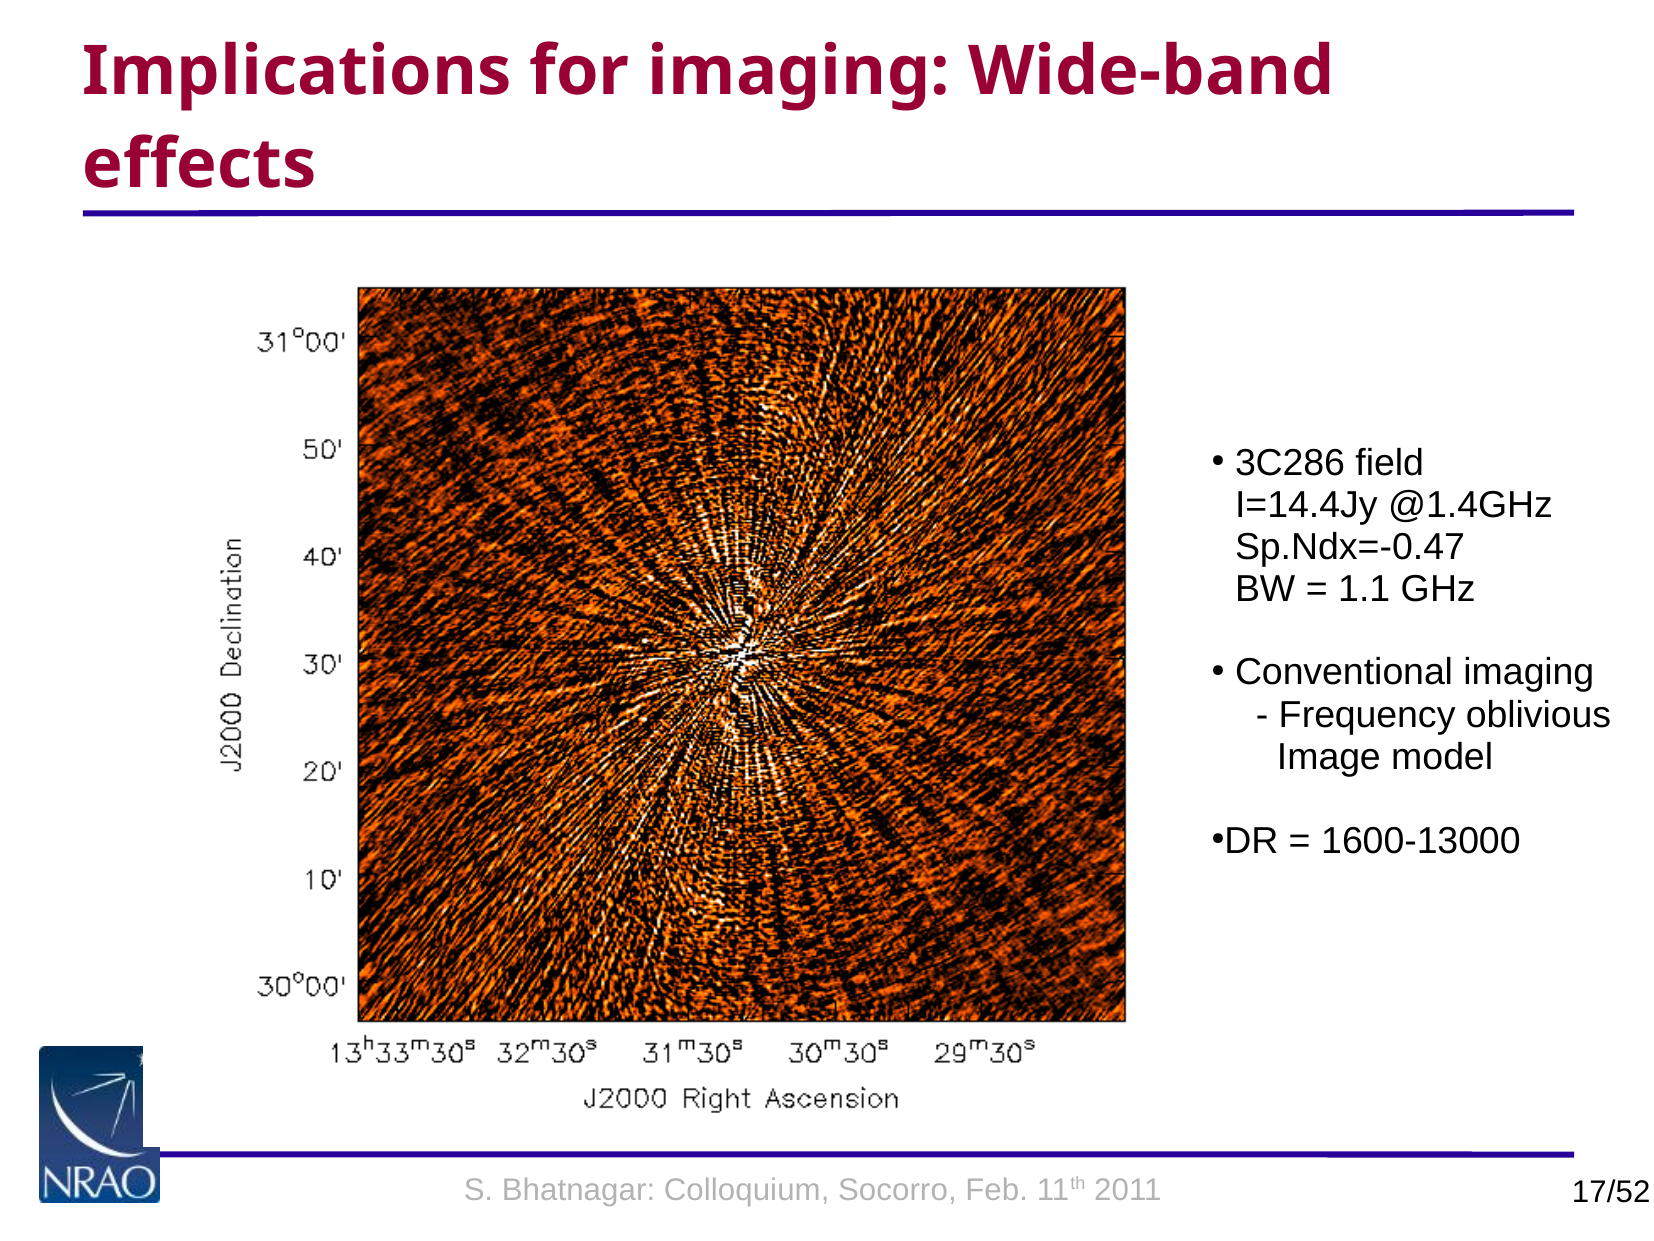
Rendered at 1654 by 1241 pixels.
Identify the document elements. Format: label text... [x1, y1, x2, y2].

title Implications for imaging: Wide-band effects [82, 34, 1571, 195]
text_box 3C286 field I=14.4Jy @1.4GHz Sp.Ndx=-0.47 BW = 1.1 GHz Conventional imaging - Frequency oblivious Image model DR = 1600-13000 [1196, 433, 1627, 869]
picture [0, 0, 1654, 1241]
